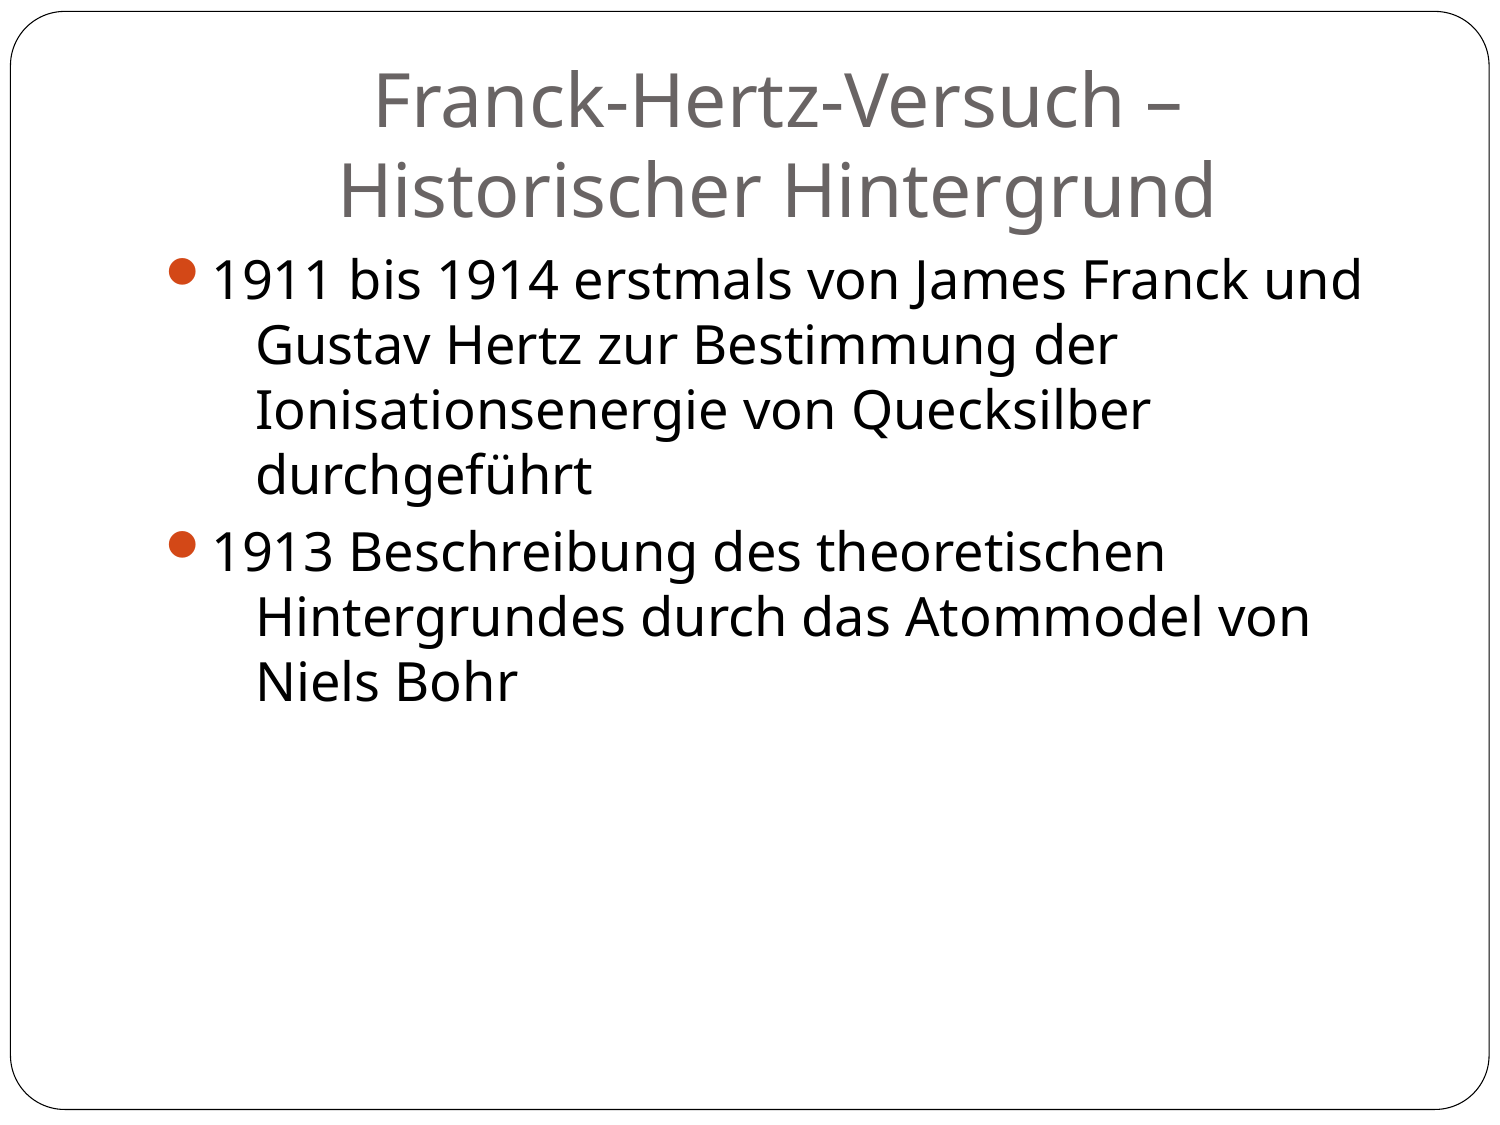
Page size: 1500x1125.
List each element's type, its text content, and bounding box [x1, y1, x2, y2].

list 1911 bis 1914 erstmals von James Franck und Gustav Hertz zur Bestimmung der Ionisationsenergie von Quecksilber durchgeführt 1913 Beschreibung des theoretischen Hintergrundes durch das Atommodel von Niels Bohr [150, 237, 1426, 988]
title Franck-Hertz-Versuch – Historischer Hintergrund [150, 45, 1426, 209]
